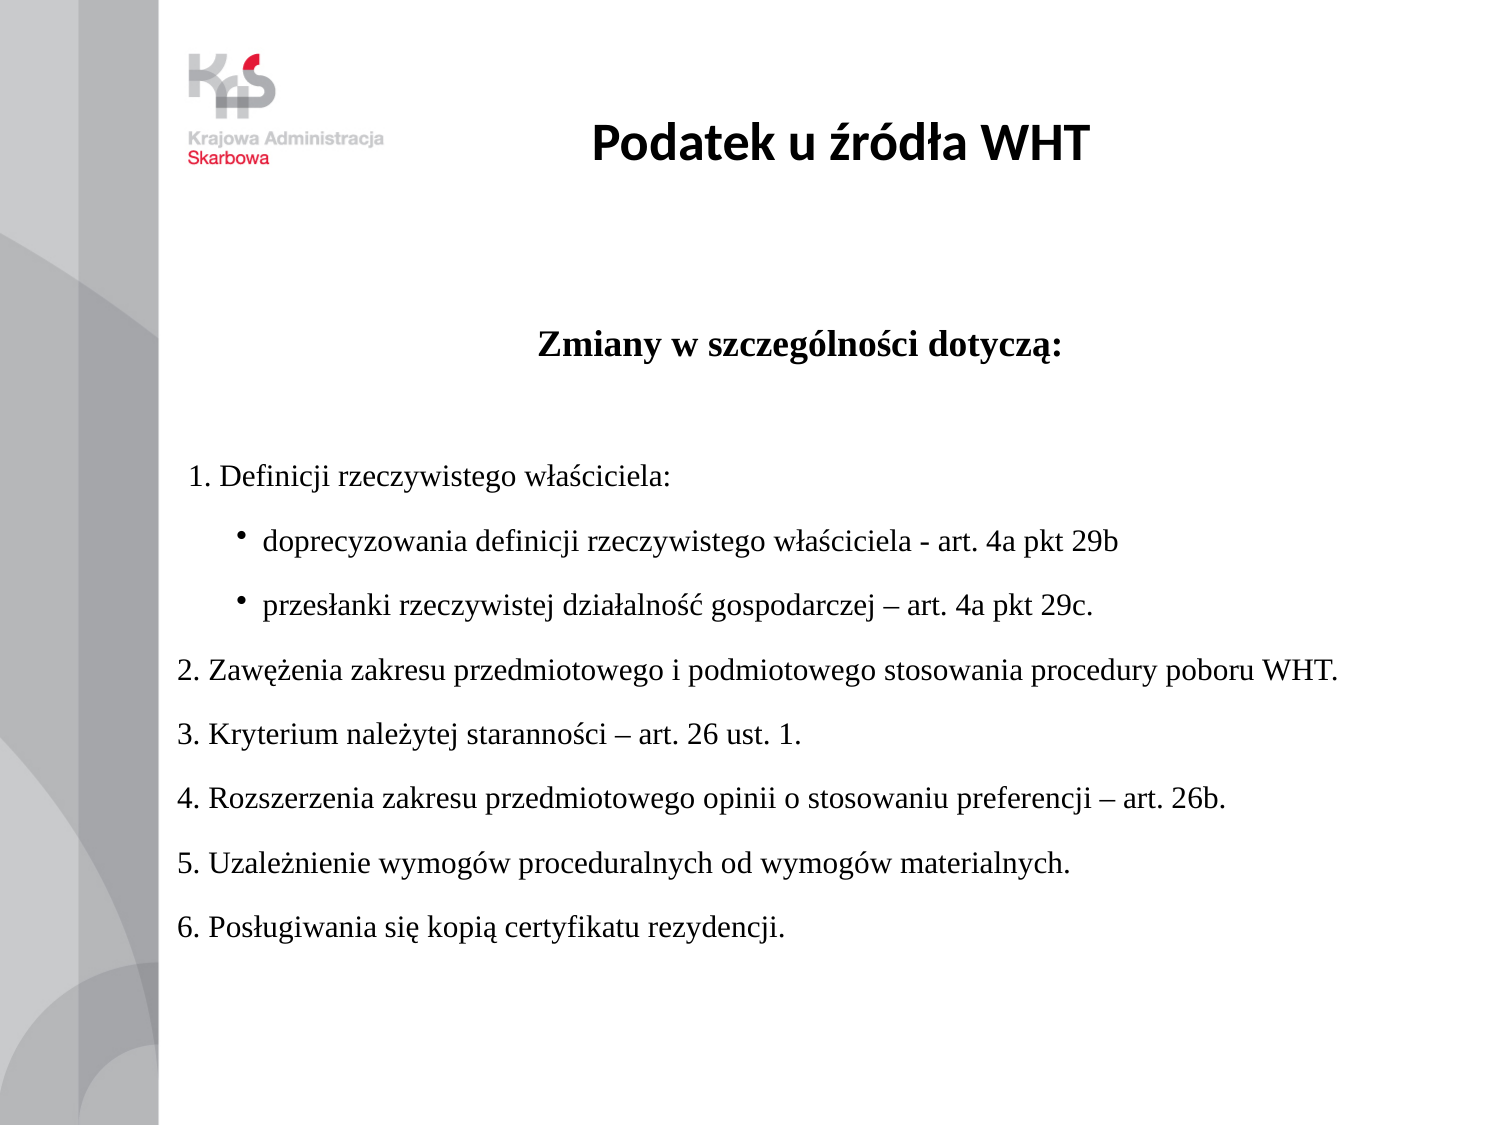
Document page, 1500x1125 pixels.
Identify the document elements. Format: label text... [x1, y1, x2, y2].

title Podatek u źródła WHT [324, 44, 1359, 232]
picture [0, 0, 1500, 1125]
subtitle Zmiany w szczególności dotyczą: 1. Definicji rzeczywistego właściciela: doprecyzowania definicji rzeczywistego właściciela - art. 4a pkt 29b przesłanki rzeczywistej działalność gospodarczej – art. 4a pkt 29c. 2. Zawężenia zakresu przedmiotowego i podmiotowego stosowania procedury poboru WHT. 3. Kryterium należytej staranności – art. 26 ust. 1. 4. Rozszerzenia zakresu przedmiotowego opinii o stosowaniu preferencji – art. 26b. 5. Uzależnienie wymogów proceduralnych od wymogów materialnych. 6. Posługiwania się kopią certyfikatu rezydencji. [177, 238, 1424, 1030]
